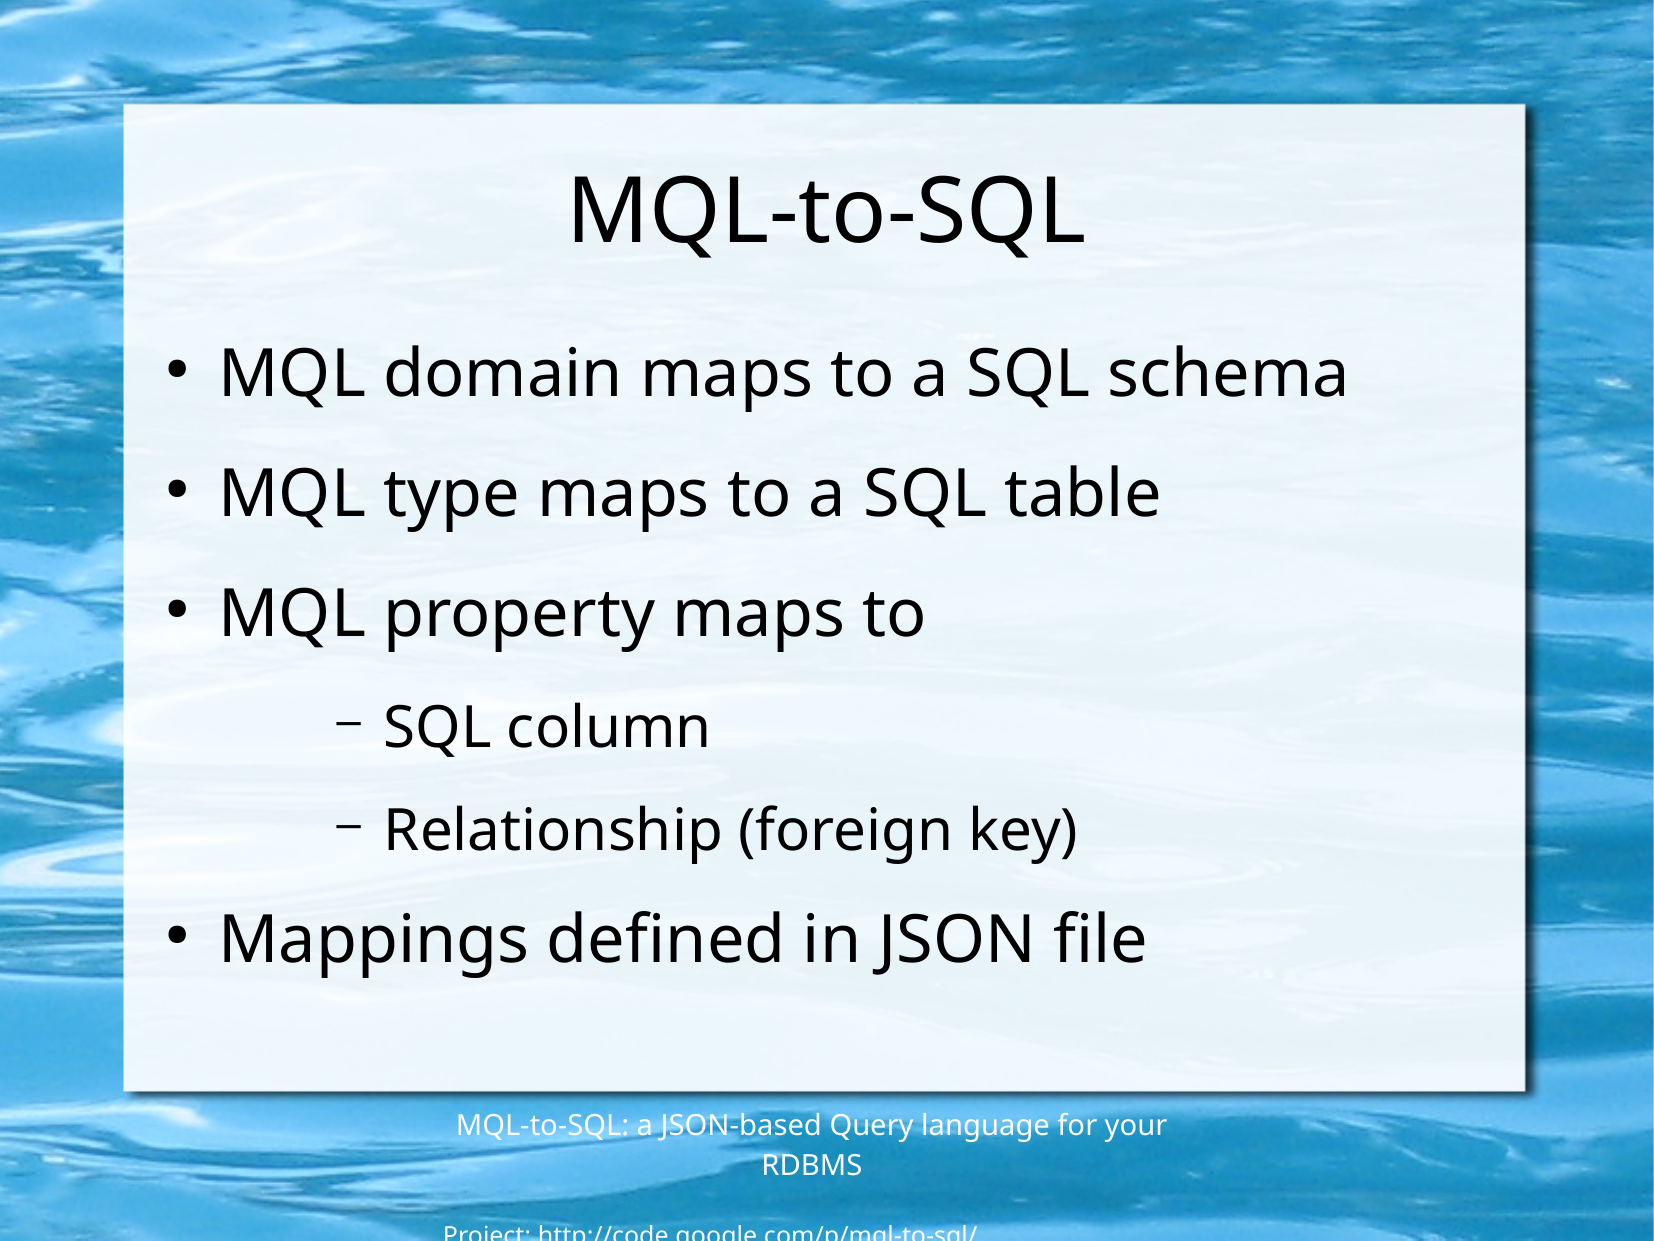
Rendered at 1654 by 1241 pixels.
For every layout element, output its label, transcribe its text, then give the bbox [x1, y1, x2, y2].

picture [694, 1232, 701, 1241]
picture [827, 1232, 835, 1241]
picture [643, 1232, 650, 1241]
picture [795, 1232, 802, 1241]
picture [471, 1232, 478, 1241]
picture [780, 1232, 787, 1241]
picture [876, 1232, 883, 1241]
picture [725, 1232, 732, 1241]
picture [628, 1232, 635, 1241]
list MQL domain maps to a SQL schema MQL type maps to a SQL table MQL property maps to SQL column Relationship (foreign key) Mappings defined in JSON file [147, 324, 1506, 908]
picture [950, 1232, 957, 1241]
picture [541, 1232, 548, 1241]
picture [0, 0, 1654, 1241]
picture [575, 1232, 583, 1241]
picture [447, 1228, 454, 1235]
picture [679, 1232, 686, 1241]
title MQL-to-SQL [147, 118, 1506, 296]
picture [804, 1232, 810, 1241]
picture [861, 1232, 867, 1241]
picture [914, 1232, 921, 1241]
picture [710, 1232, 717, 1241]
picture [852, 1232, 859, 1241]
